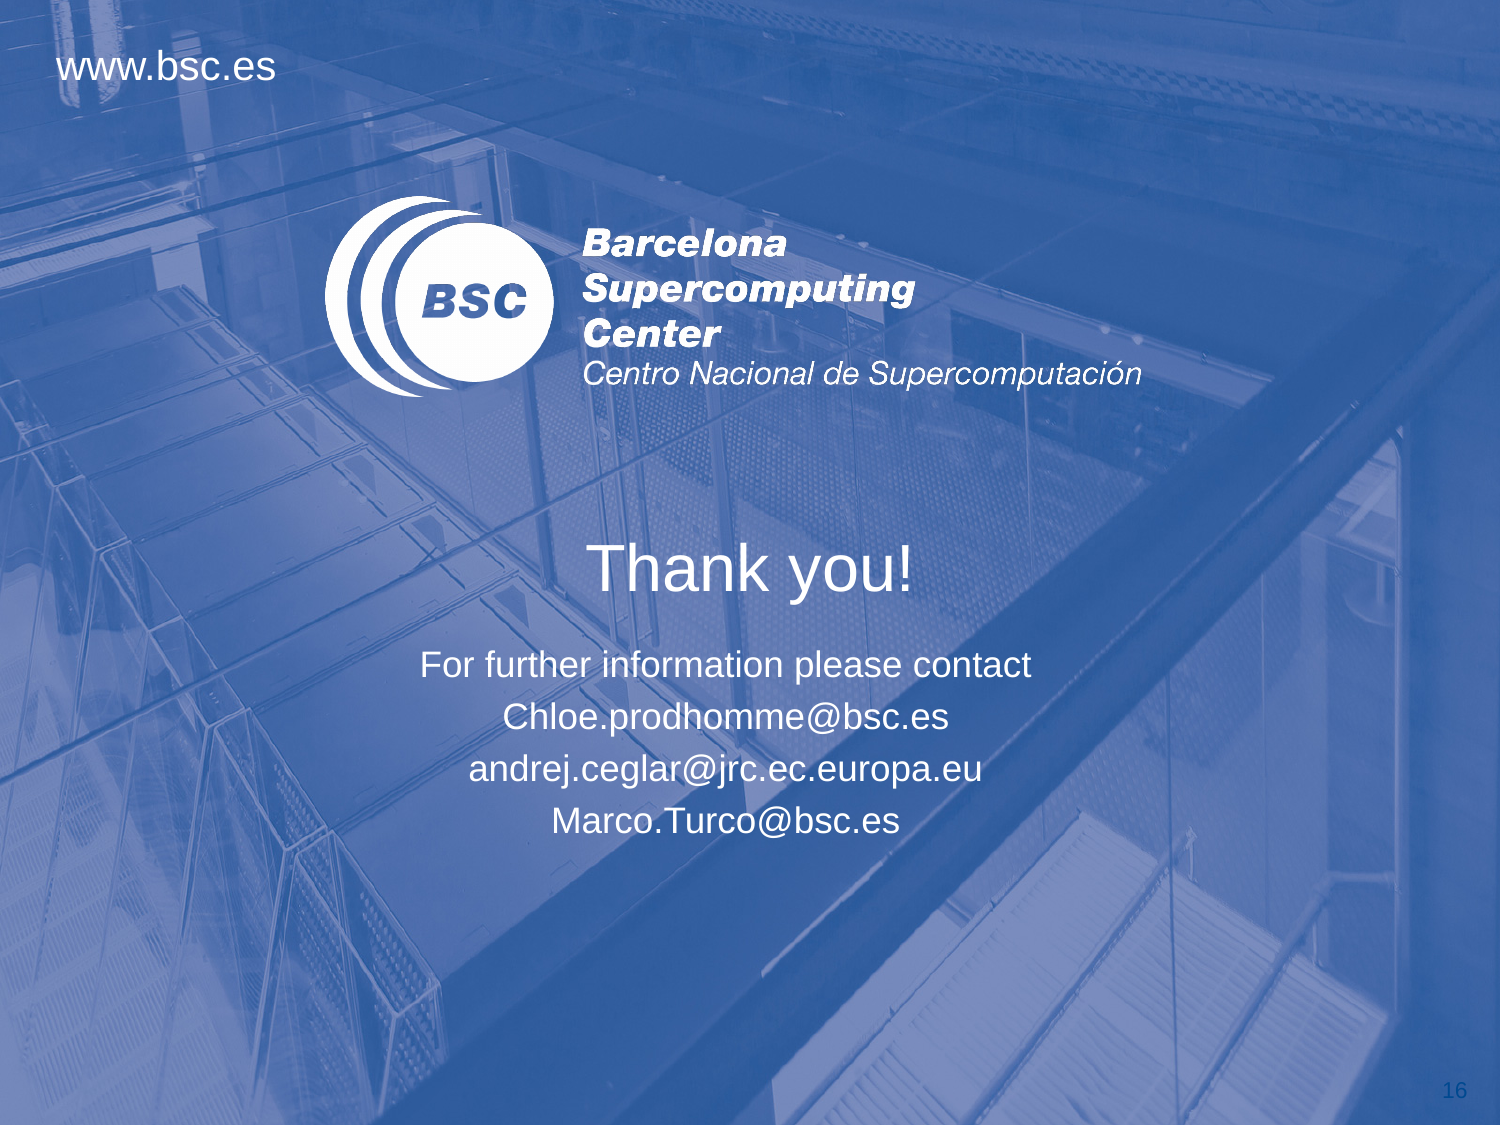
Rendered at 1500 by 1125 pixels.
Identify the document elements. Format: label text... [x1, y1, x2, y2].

subtitle For further information please contact Chloe.prodhomme@bsc.es andrej.ceglar@jrc.ec.europa.eu Marco.Turco@bsc.es [177, 633, 1275, 851]
picture [0, 0, 1500, 1125]
title Thank you! [112, 503, 1388, 626]
slide_number <number> [1427, 1042, 1500, 1111]
